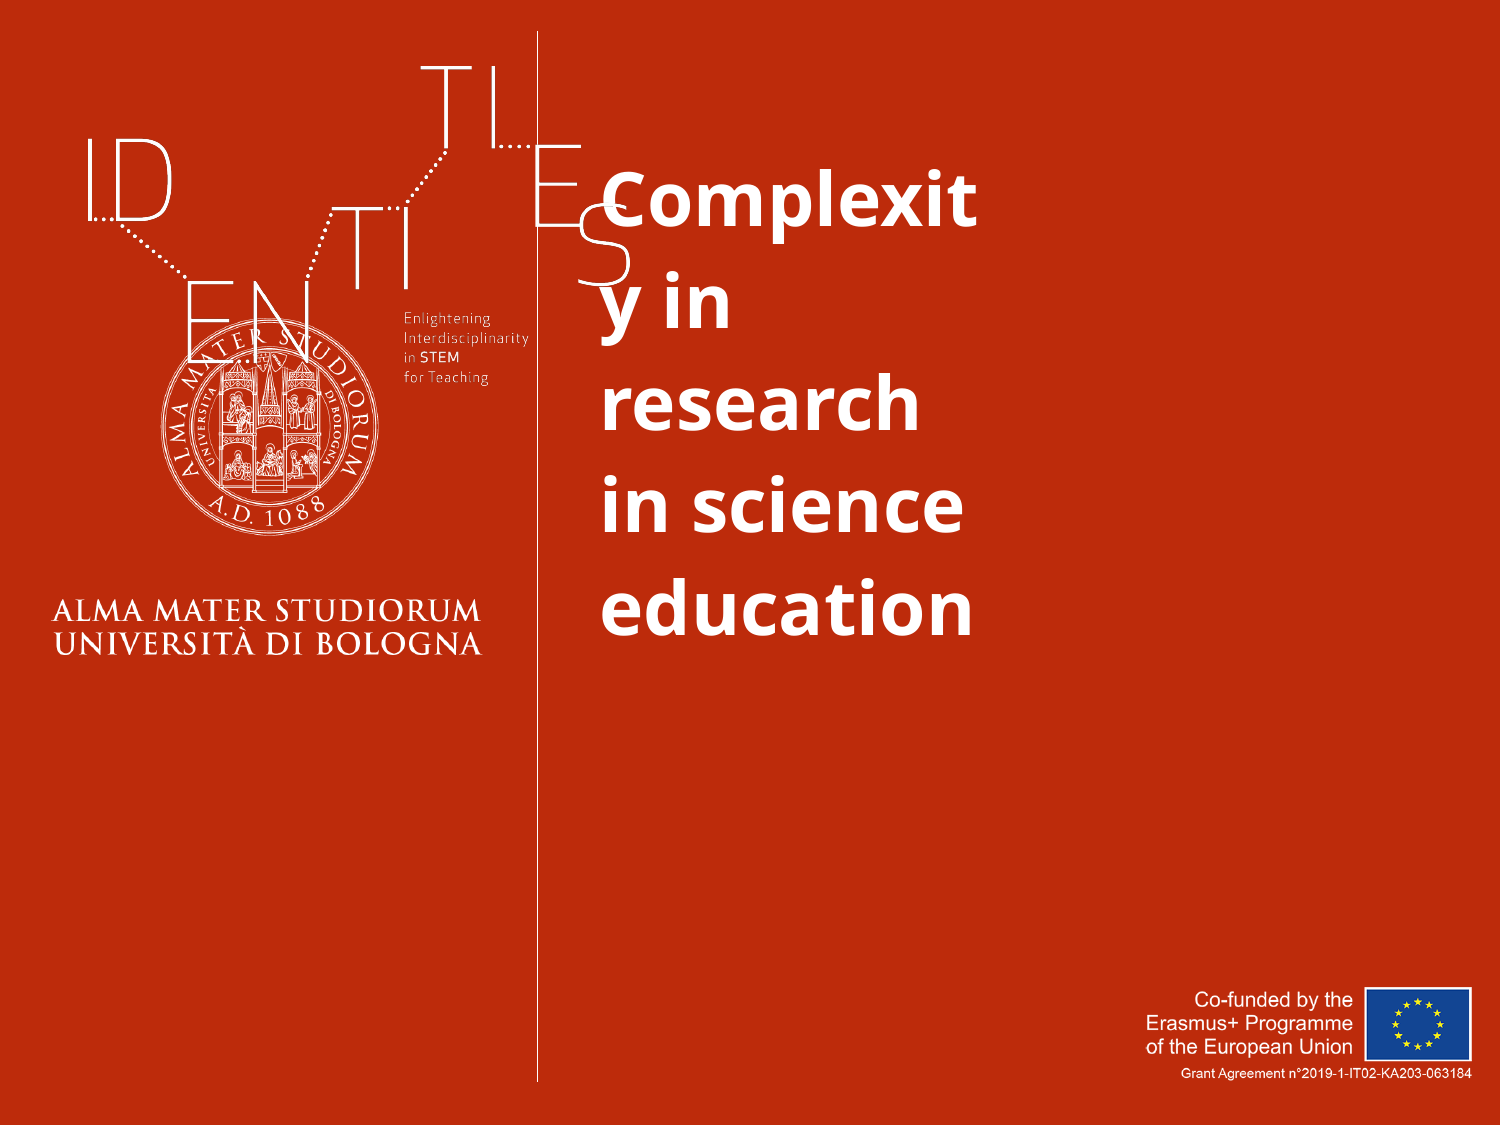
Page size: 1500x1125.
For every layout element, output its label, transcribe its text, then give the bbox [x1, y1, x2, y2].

picture [88, 66, 630, 386]
list Complexity in research in science education [364, 247, 1500, 992]
picture [1139, 985, 1473, 1085]
